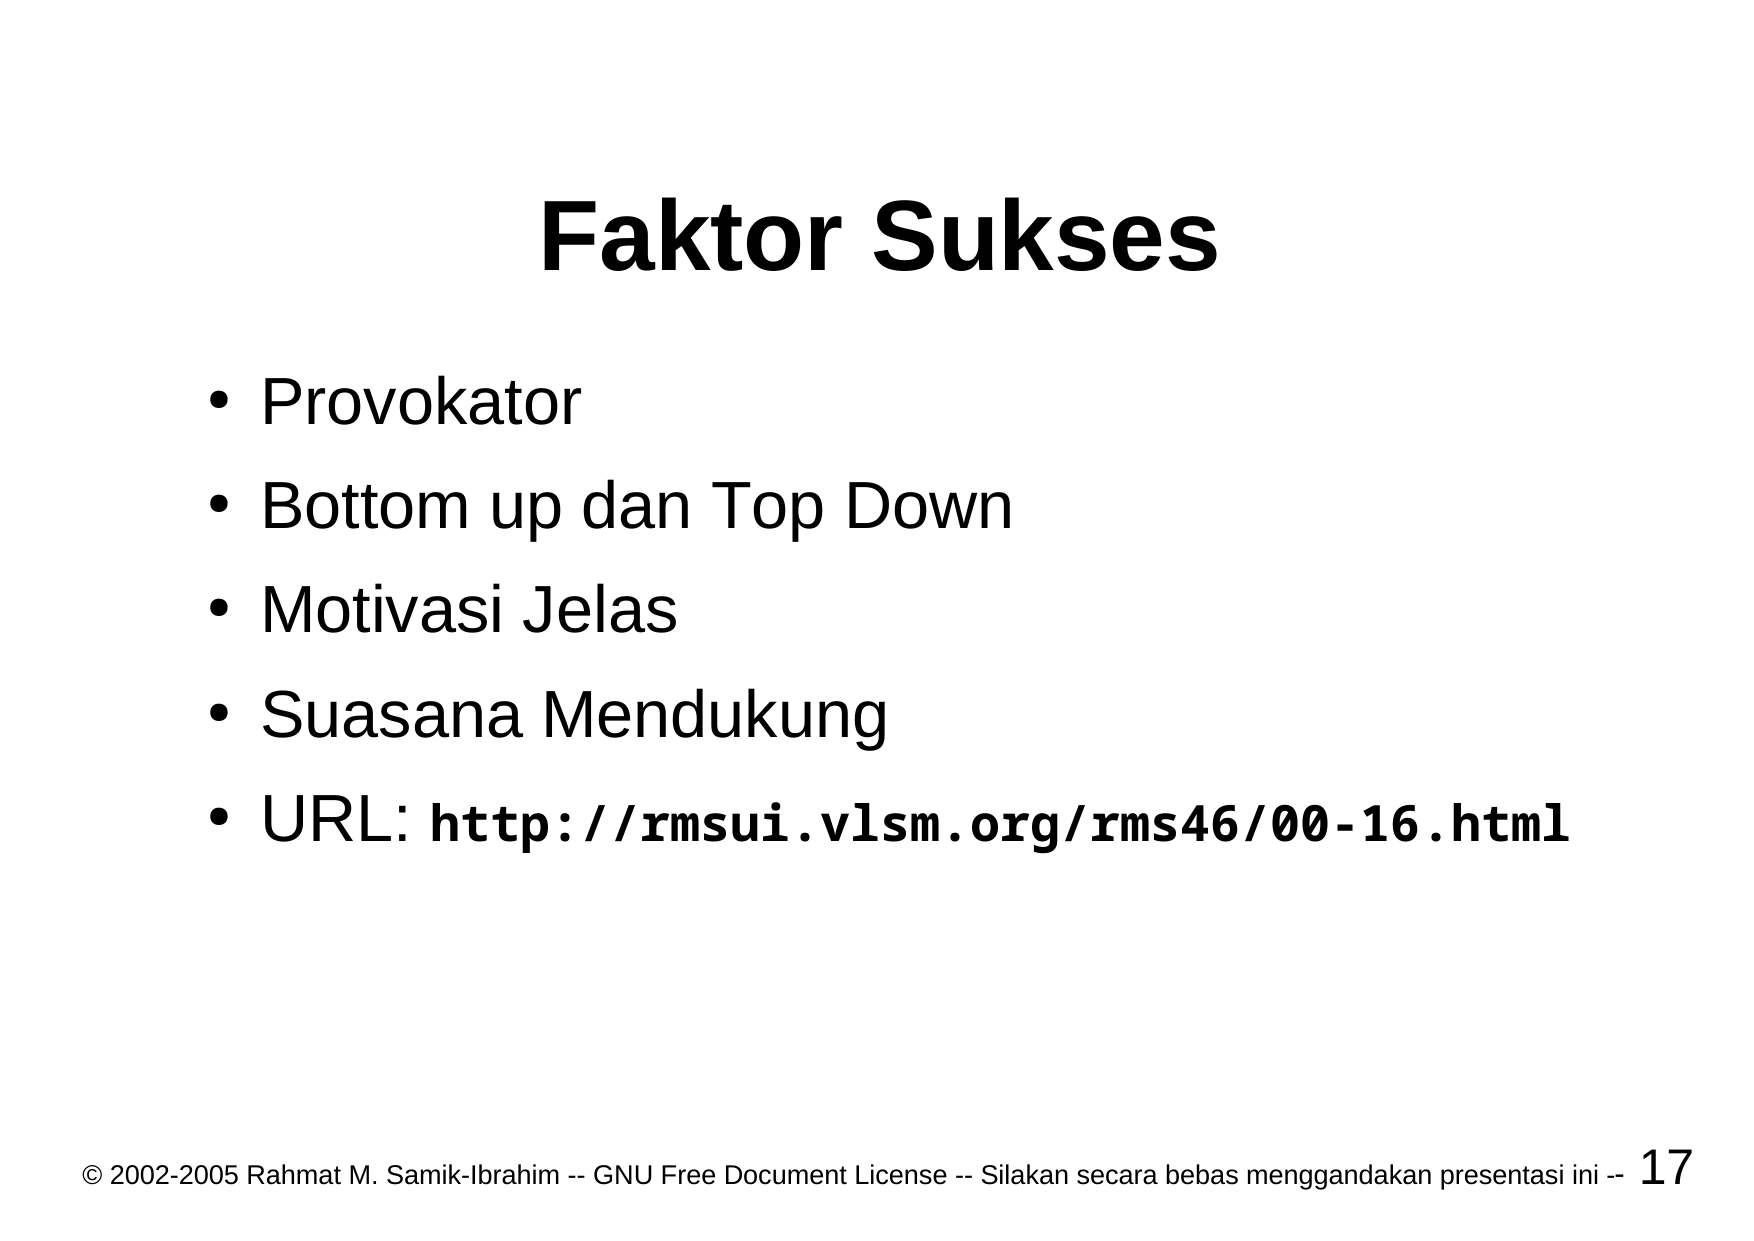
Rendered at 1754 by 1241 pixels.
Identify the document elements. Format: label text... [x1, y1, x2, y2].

title Faktor Sukses [171, 139, 1589, 332]
list Provokator Bottom up dan Top Down Motivasi Jelas Suasana Mendukung URL: http://rmsui.vlsm.org/rms46/00-16.html [171, 363, 1589, 1090]
